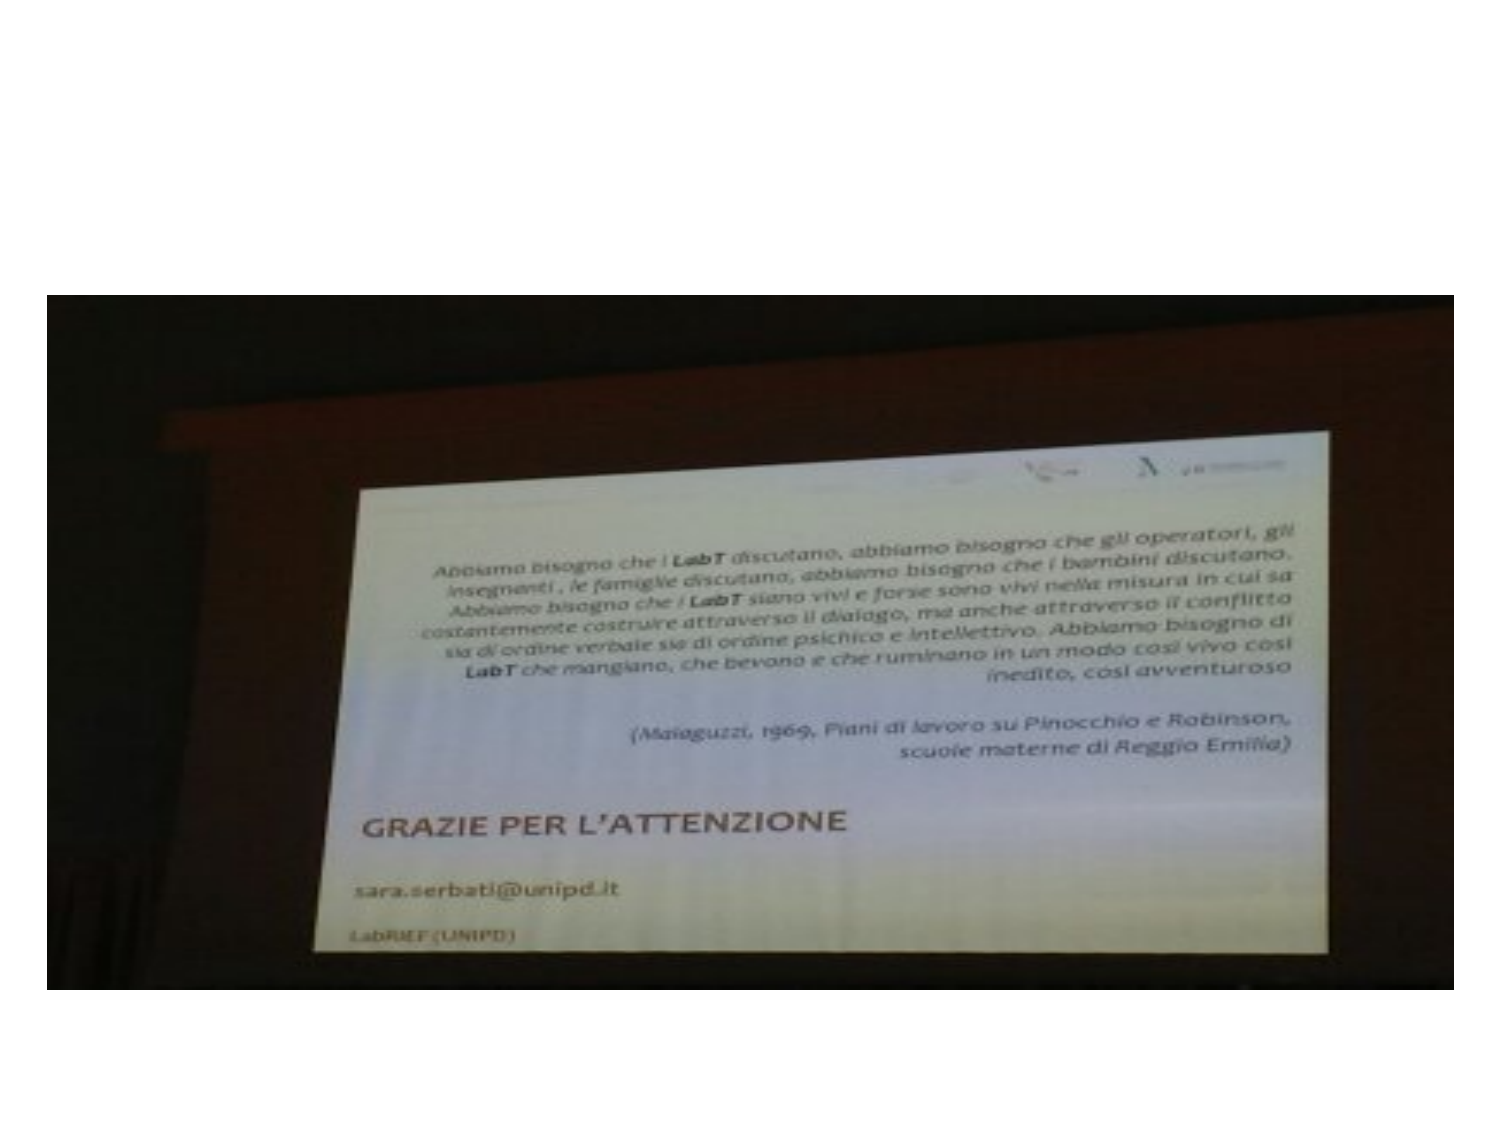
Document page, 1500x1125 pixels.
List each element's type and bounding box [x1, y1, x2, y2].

picture [47, 295, 1454, 990]
